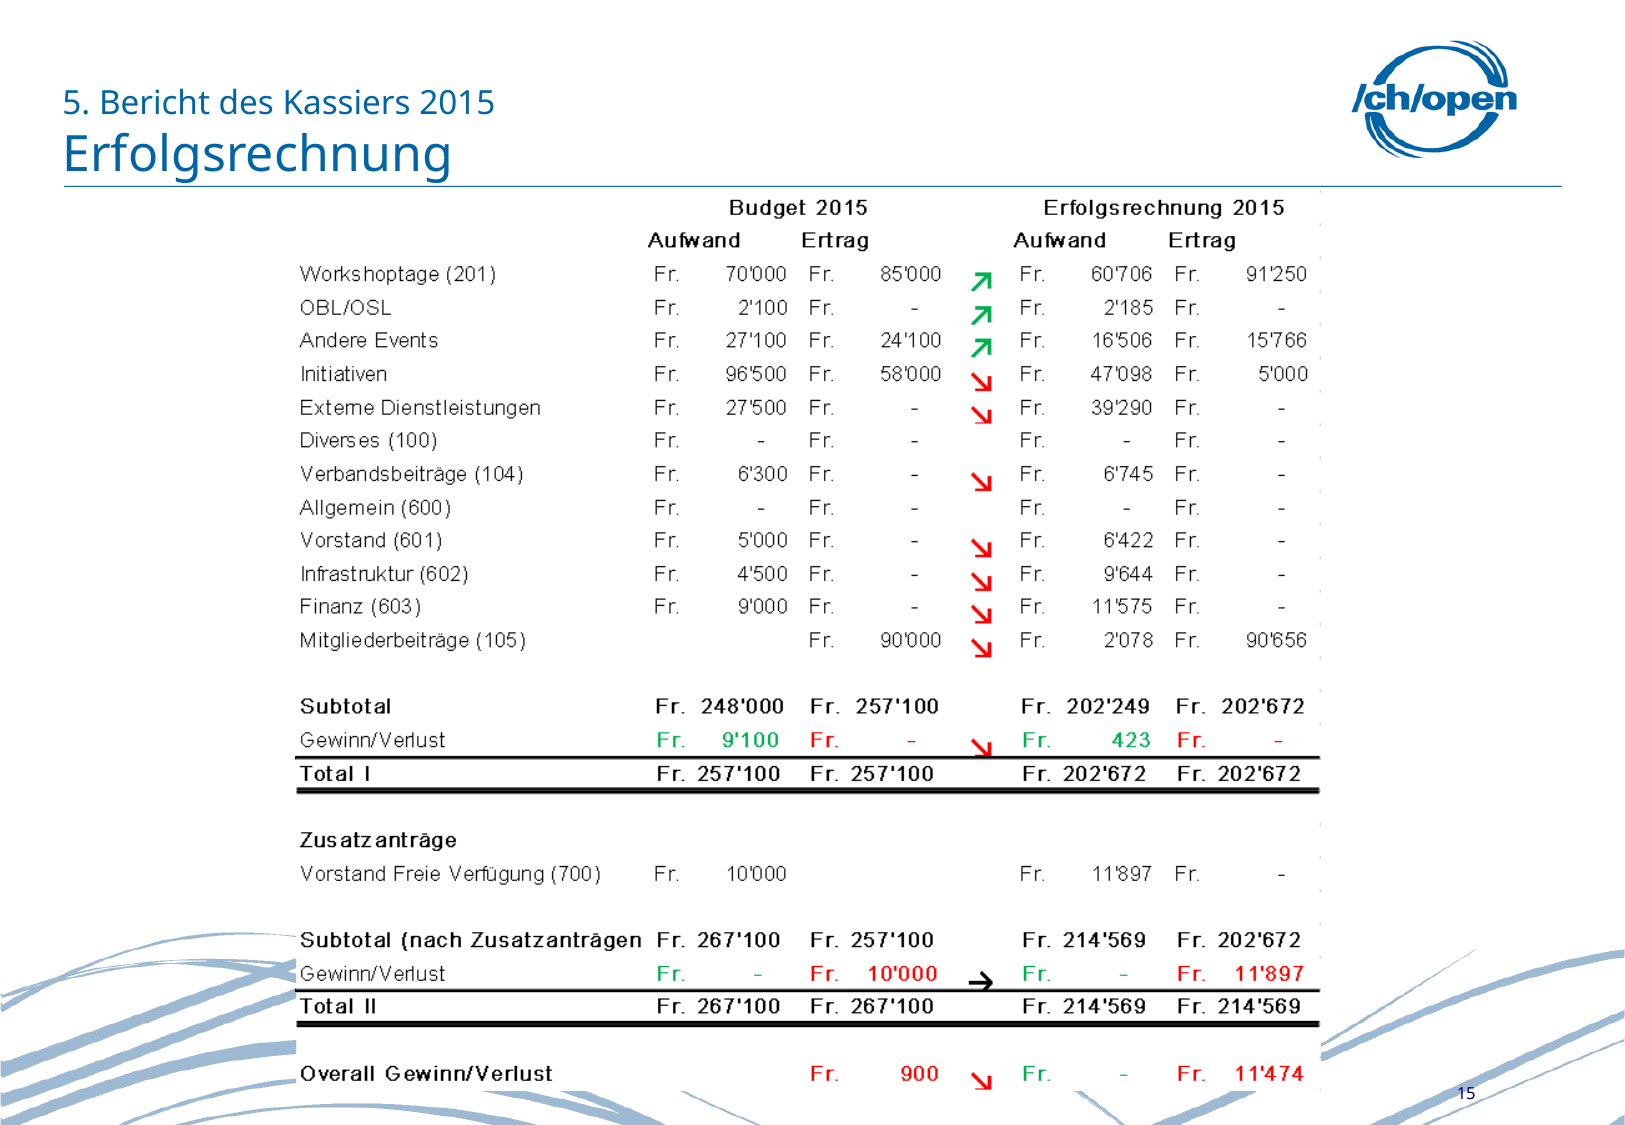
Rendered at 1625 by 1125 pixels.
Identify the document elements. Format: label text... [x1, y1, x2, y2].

picture [295, 190, 1321, 1091]
text_box 5. Bericht des Kassiers 2015 Erfolgsrechnung [62, 82, 1326, 181]
